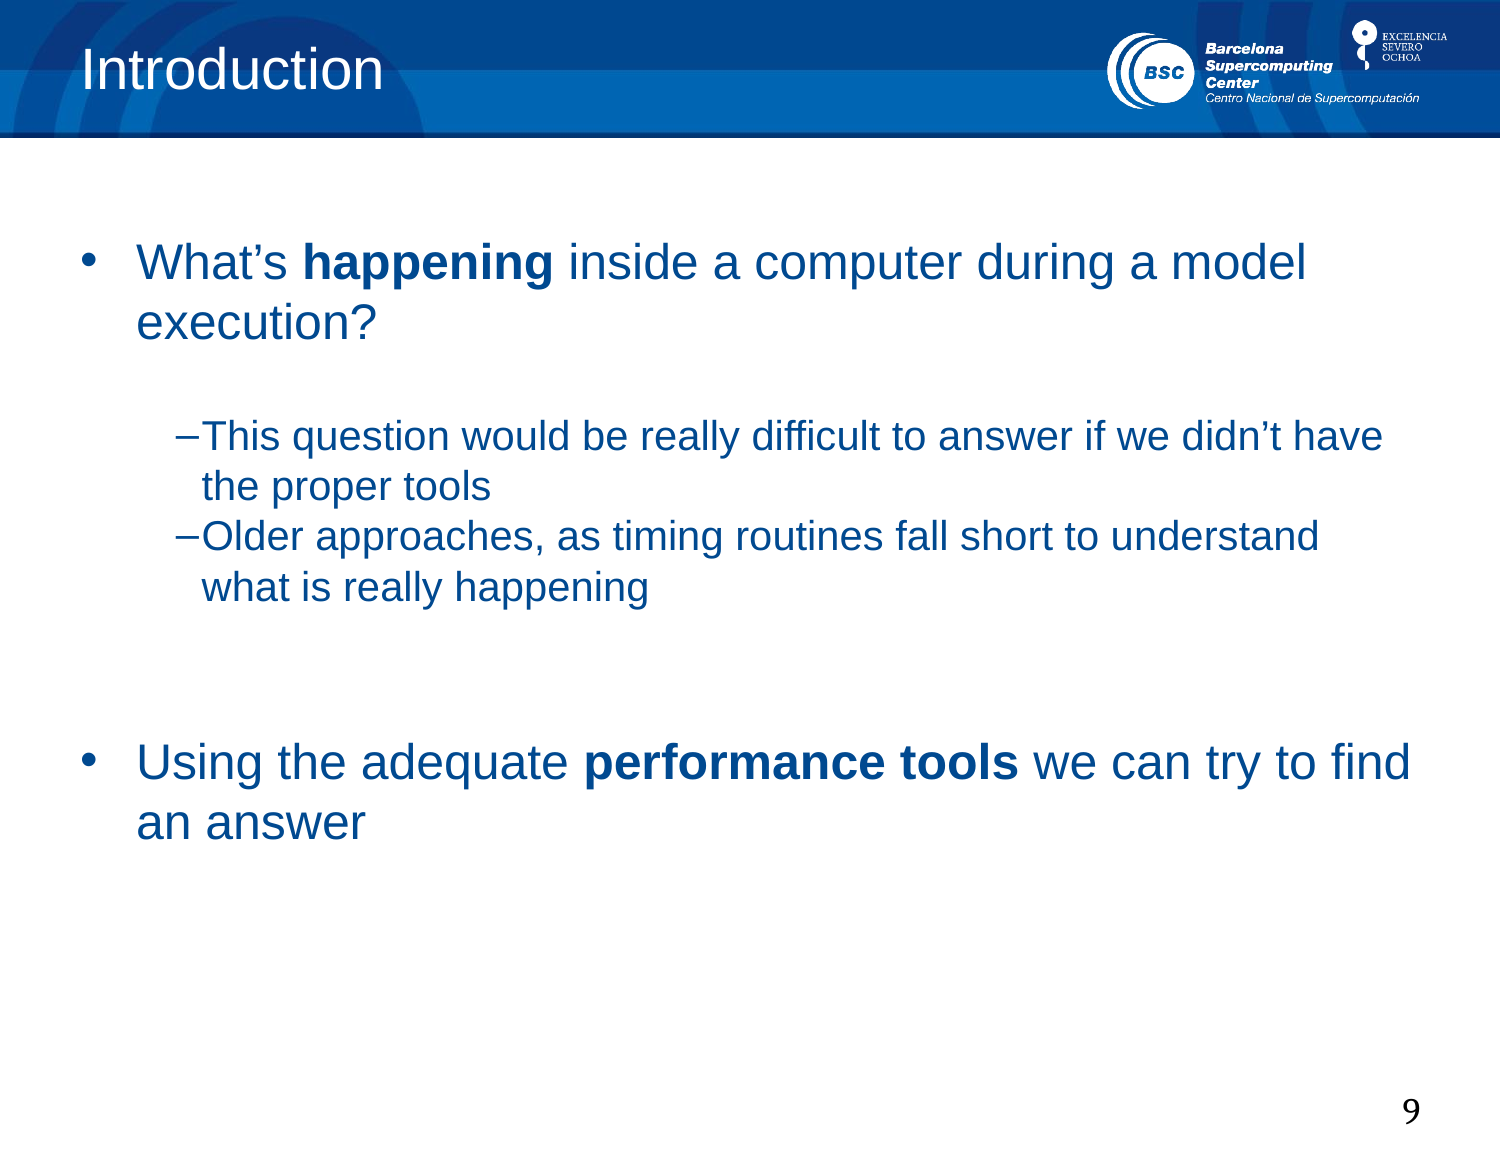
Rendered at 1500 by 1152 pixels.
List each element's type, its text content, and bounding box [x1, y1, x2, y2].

title Introduction [65, 23, 1081, 138]
list What’s happening inside a computer during a model execution? This question would be really difficult to answer if we didn’t have the proper tools Older approaches, as timing routines fall short to understand what is really happening Using the adequate performance tools we can try to find an answer [64, 161, 1432, 1068]
picture [0, 0, 1500, 138]
